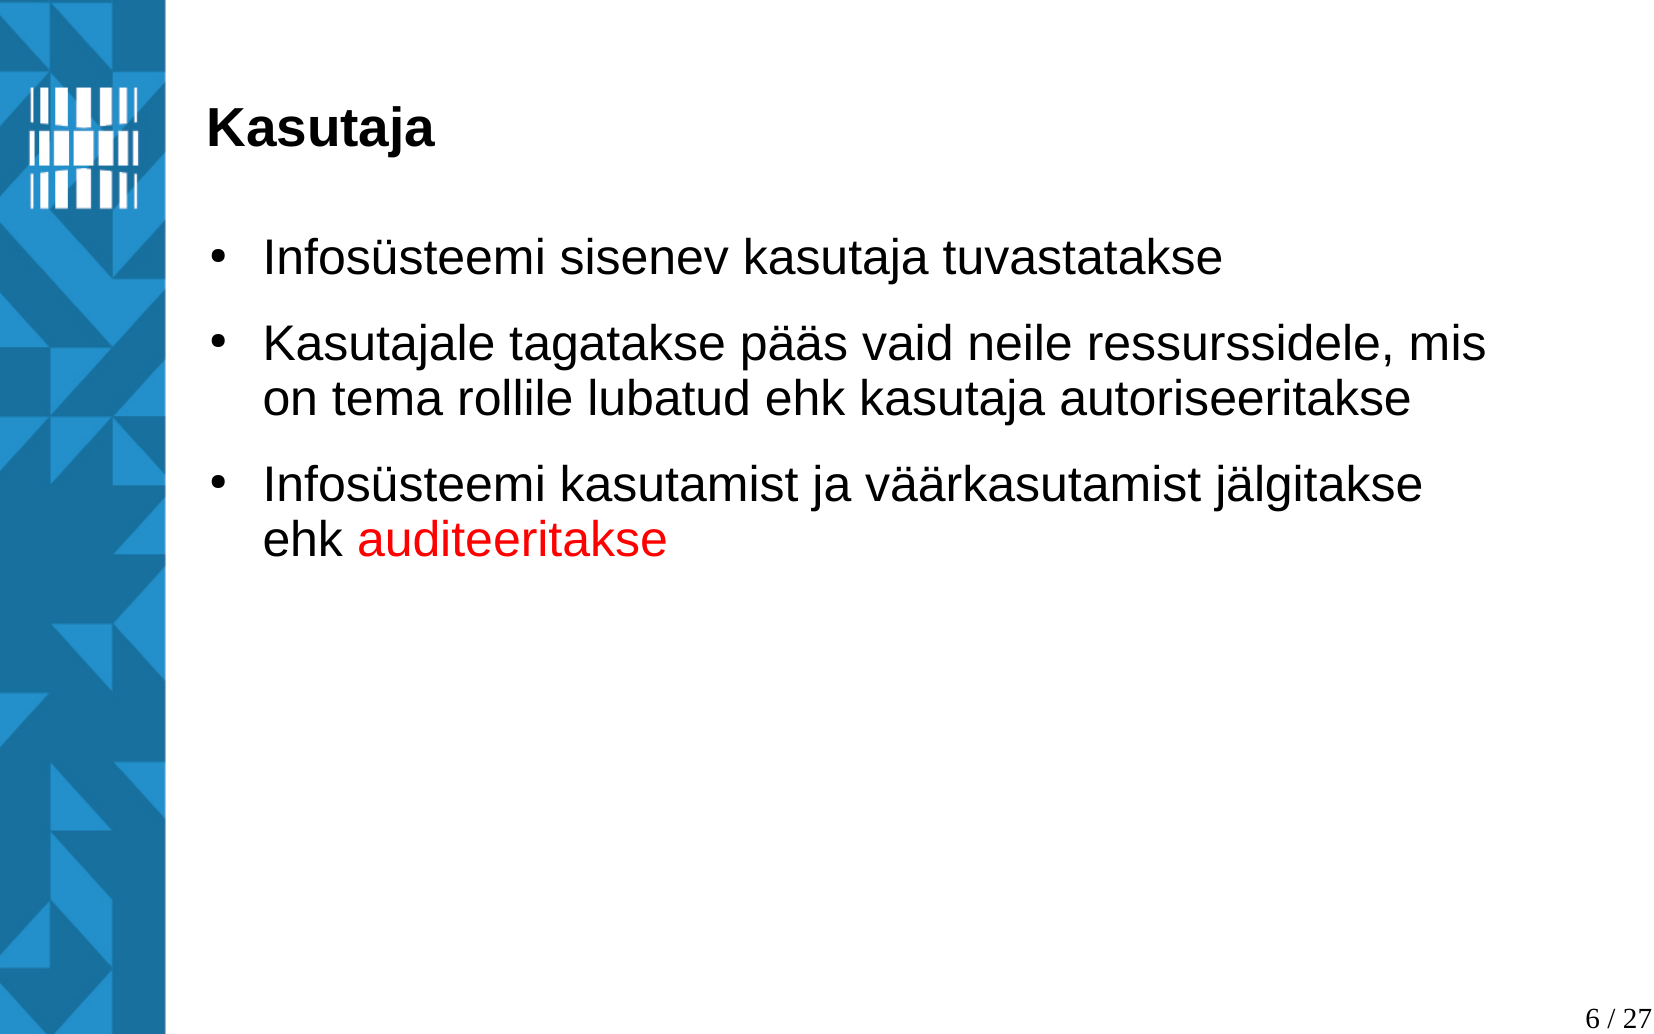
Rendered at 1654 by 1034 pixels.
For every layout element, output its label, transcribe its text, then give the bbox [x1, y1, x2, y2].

title Kasutaja [206, 41, 1424, 214]
list Infosüsteemi sisenev kasutaja tuvastatakse Kasutajale tagatakse pääs vaid neile ressurssidele, mis on tema rollile lubatud ehk kasutaja autoriseeritakse Infosüsteemi kasutamist ja väärkasutamist jälgitakse ehk auditeeritakse [191, 229, 1506, 591]
